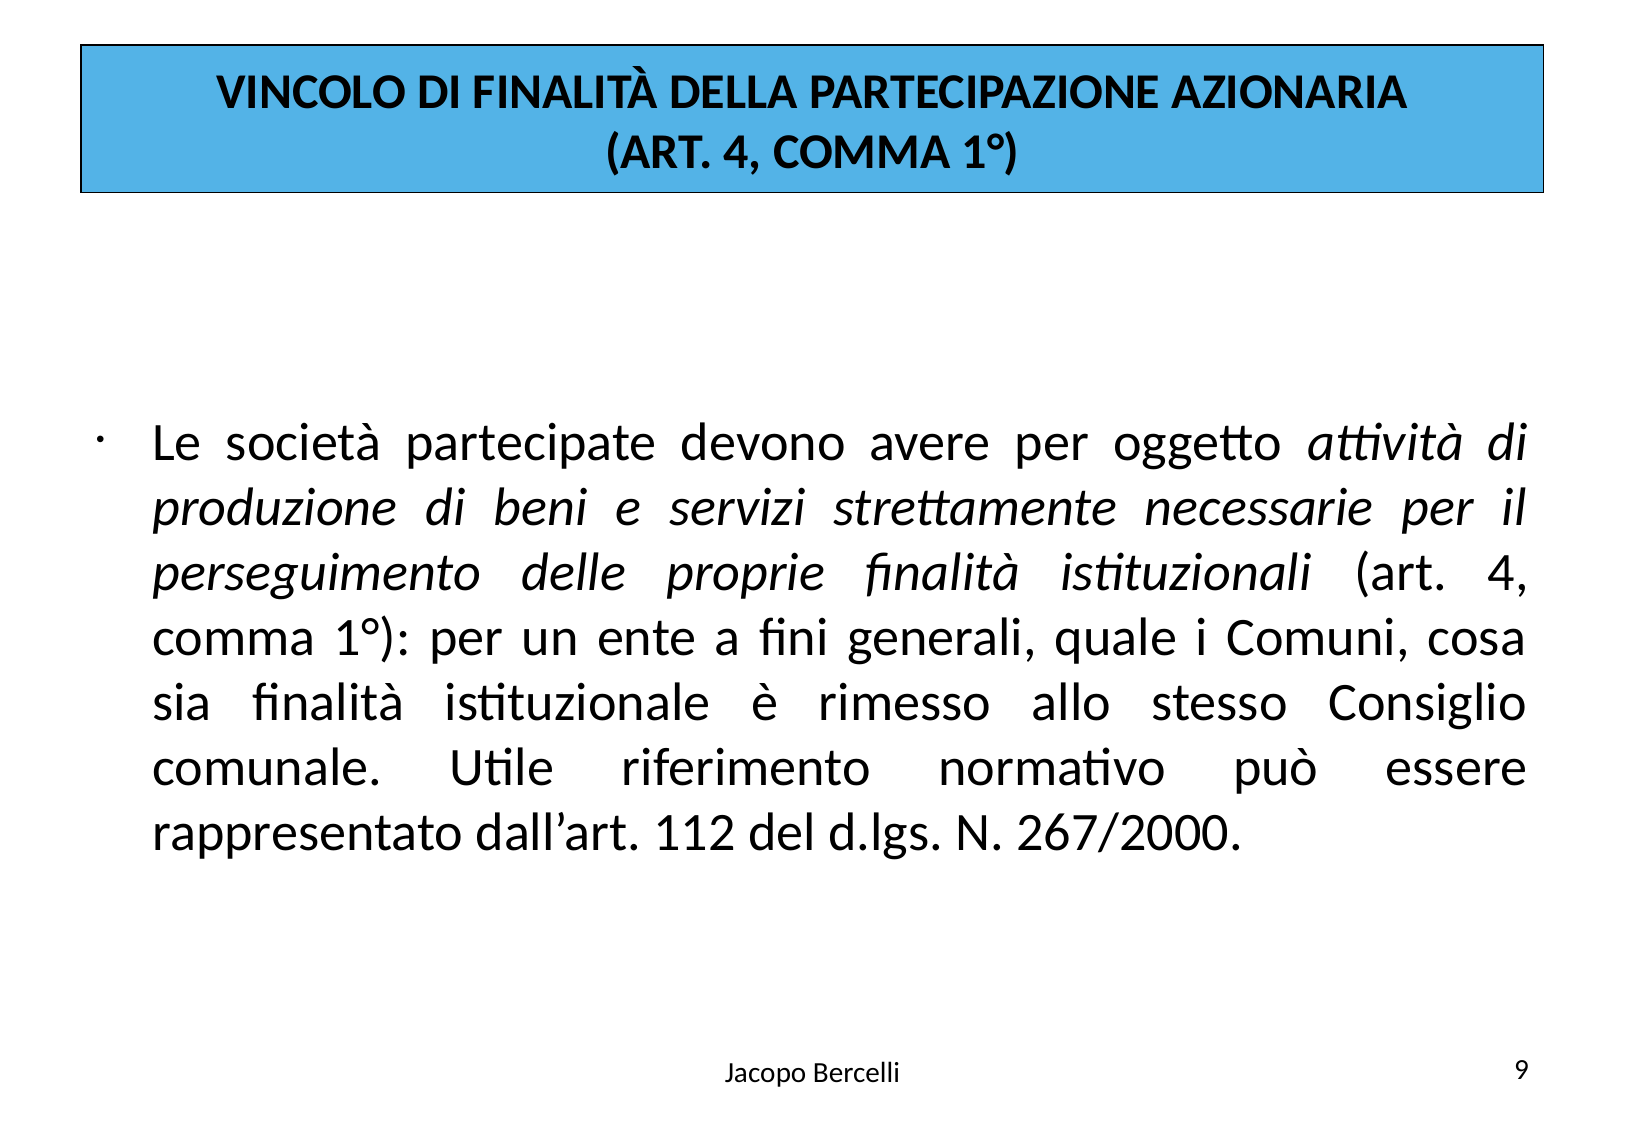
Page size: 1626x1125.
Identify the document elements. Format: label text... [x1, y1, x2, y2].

list Le società partecipate devono avere per oggetto attività di produzione di beni e servizi strettamente necessarie per il perseguimento delle proprie finalità istituzionali (art. 4, comma 1°): per un ente a fini generali, quale i Comuni, cosa sia finalità istituzionale è rimesso allo stesso Consiglio comunale. Utile riferimento normativo può essere rappresentato dall’art. 112 del d.lgs. N. 267/2000. [81, 262, 1544, 1005]
text_box Jacopo Bercelli [633, 1046, 992, 1097]
slide_number <numero> [1164, 1042, 1544, 1103]
title VINCOLO DI FINALITÀ DELLA PARTECIPAZIONE AZIONARIA (ART. 4, COMMA 1°) [81, 45, 1544, 193]
